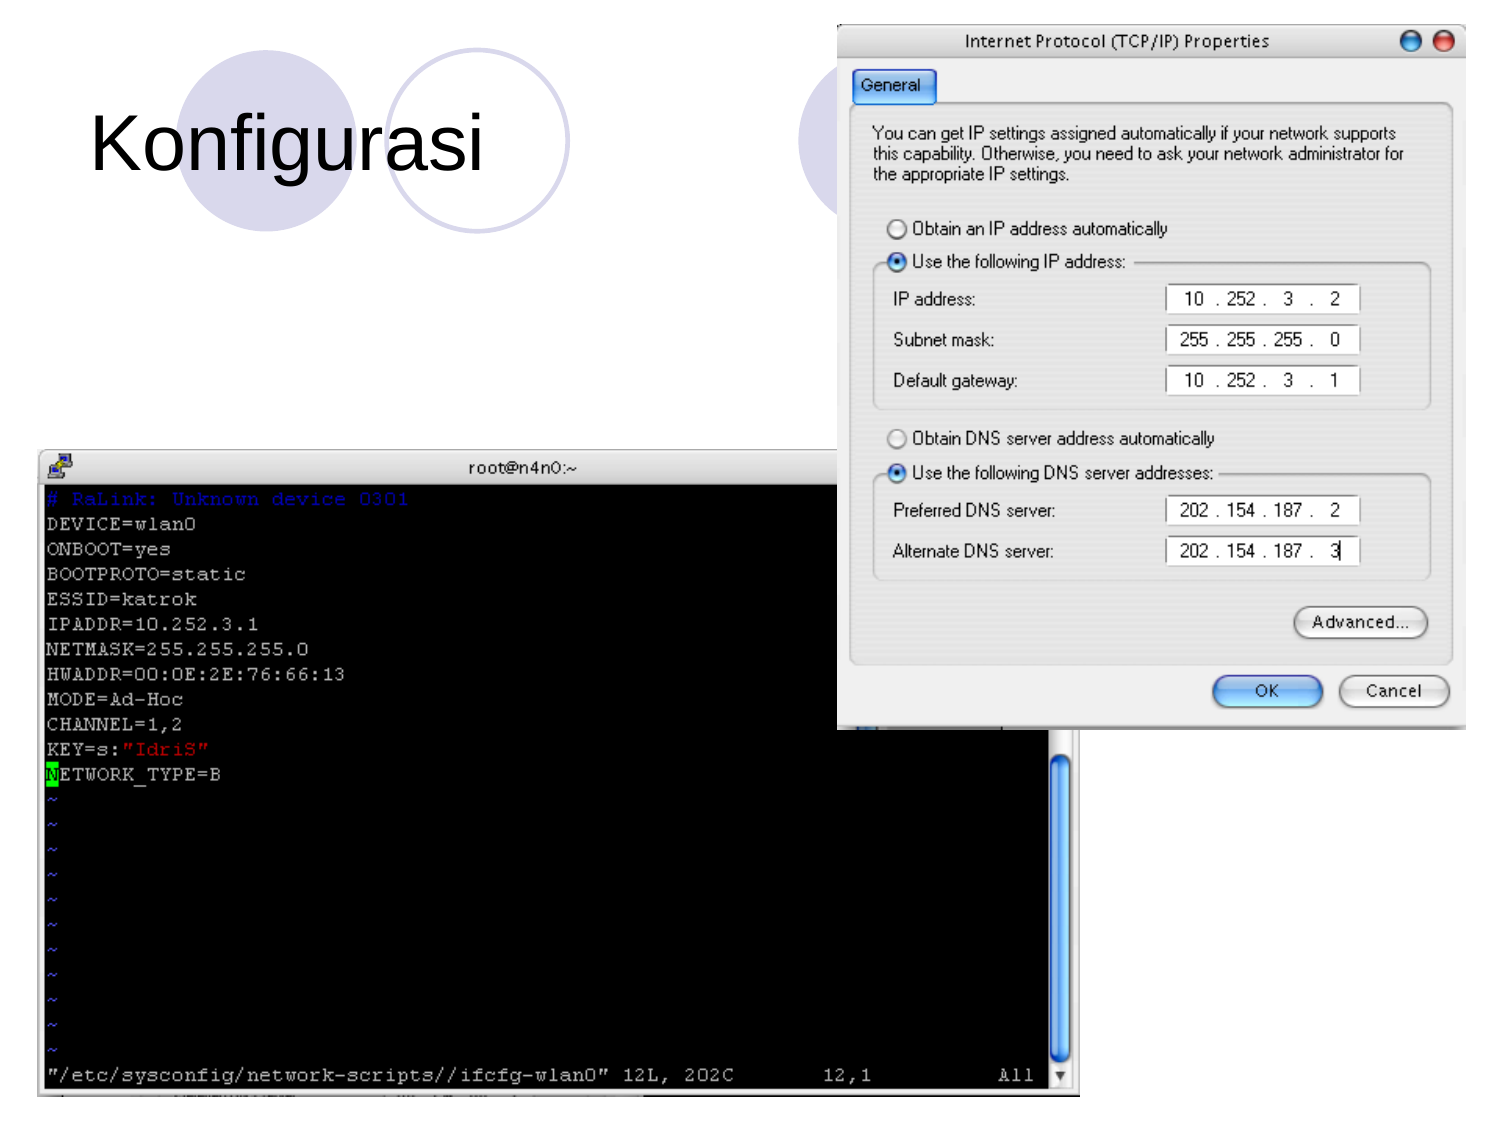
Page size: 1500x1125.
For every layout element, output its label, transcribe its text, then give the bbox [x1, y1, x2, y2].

picture [37, 24, 1466, 1097]
title Konfigurasi [75, 45, 837, 233]
